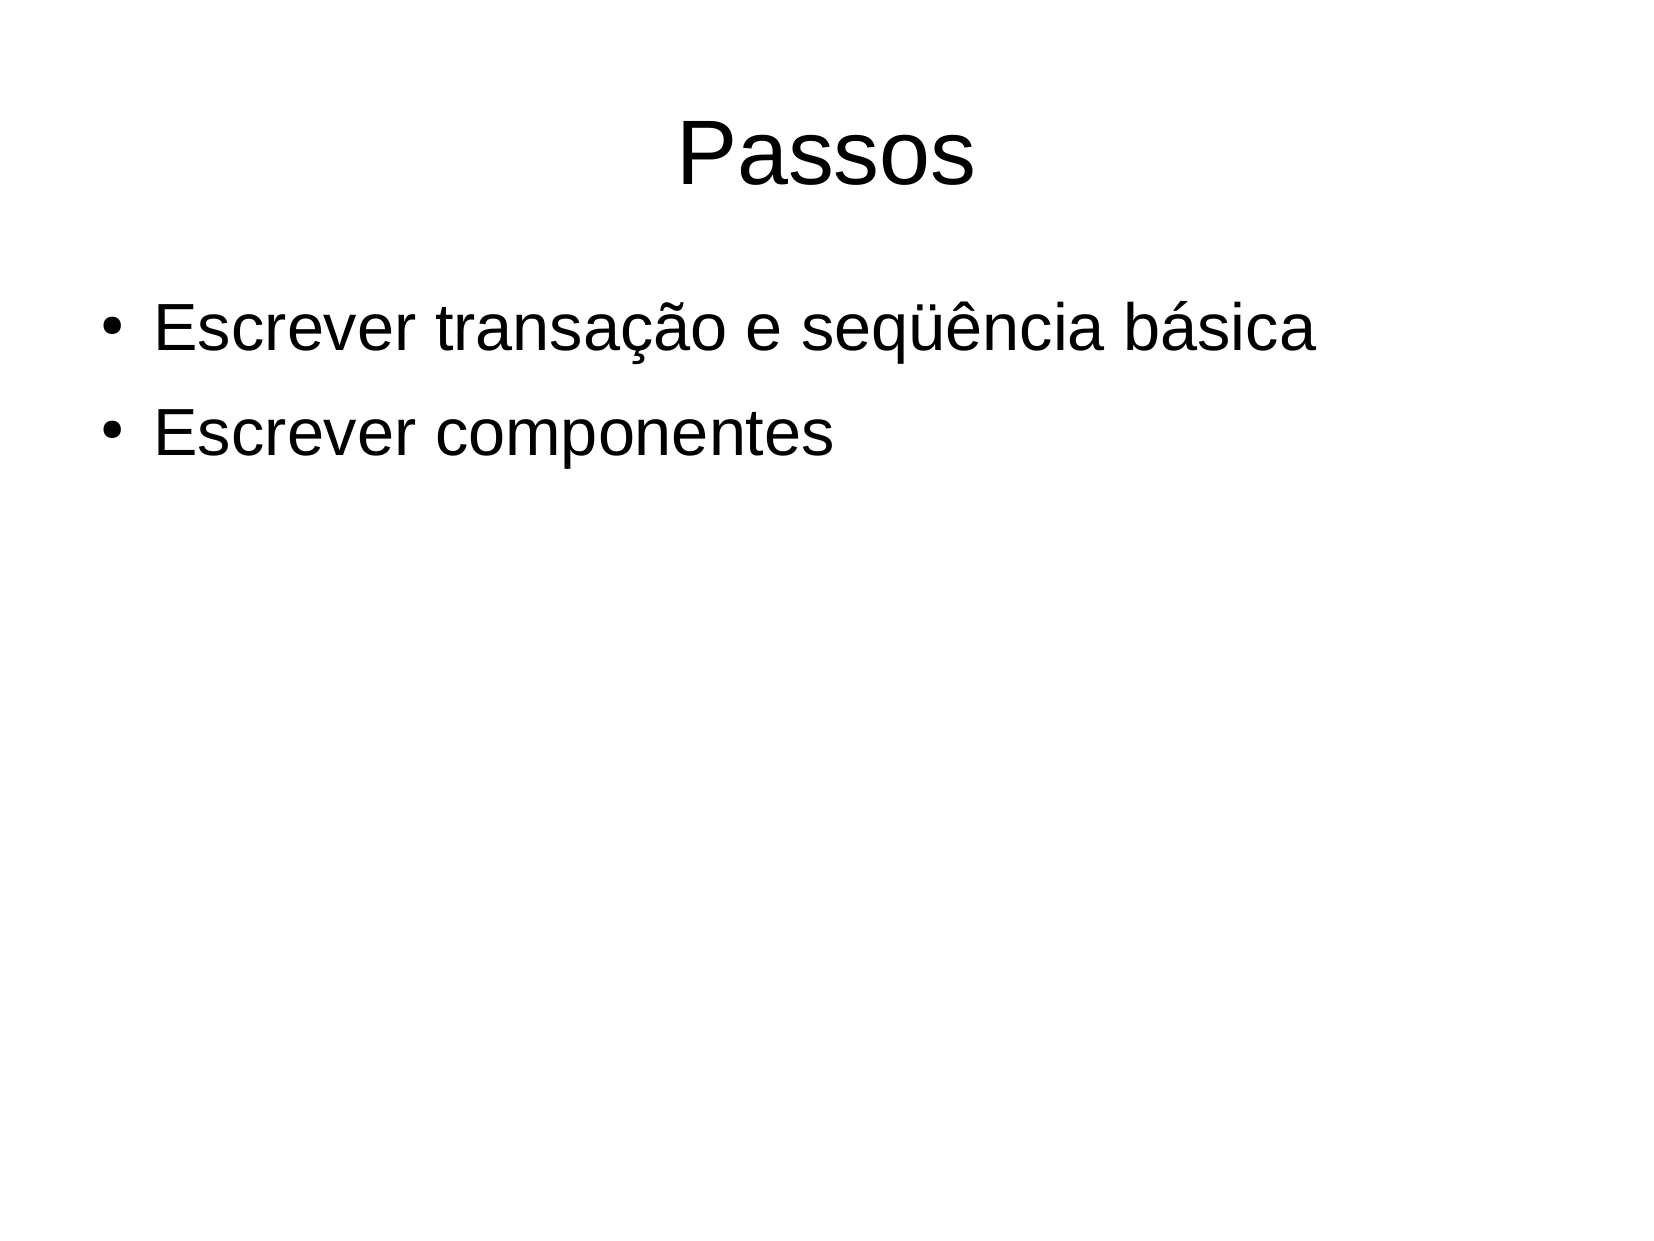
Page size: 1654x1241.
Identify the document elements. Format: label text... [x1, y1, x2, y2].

title Passos [82, 49, 1571, 257]
list Escrever transação e seqüência básica Escrever componentes [82, 290, 1538, 1010]
